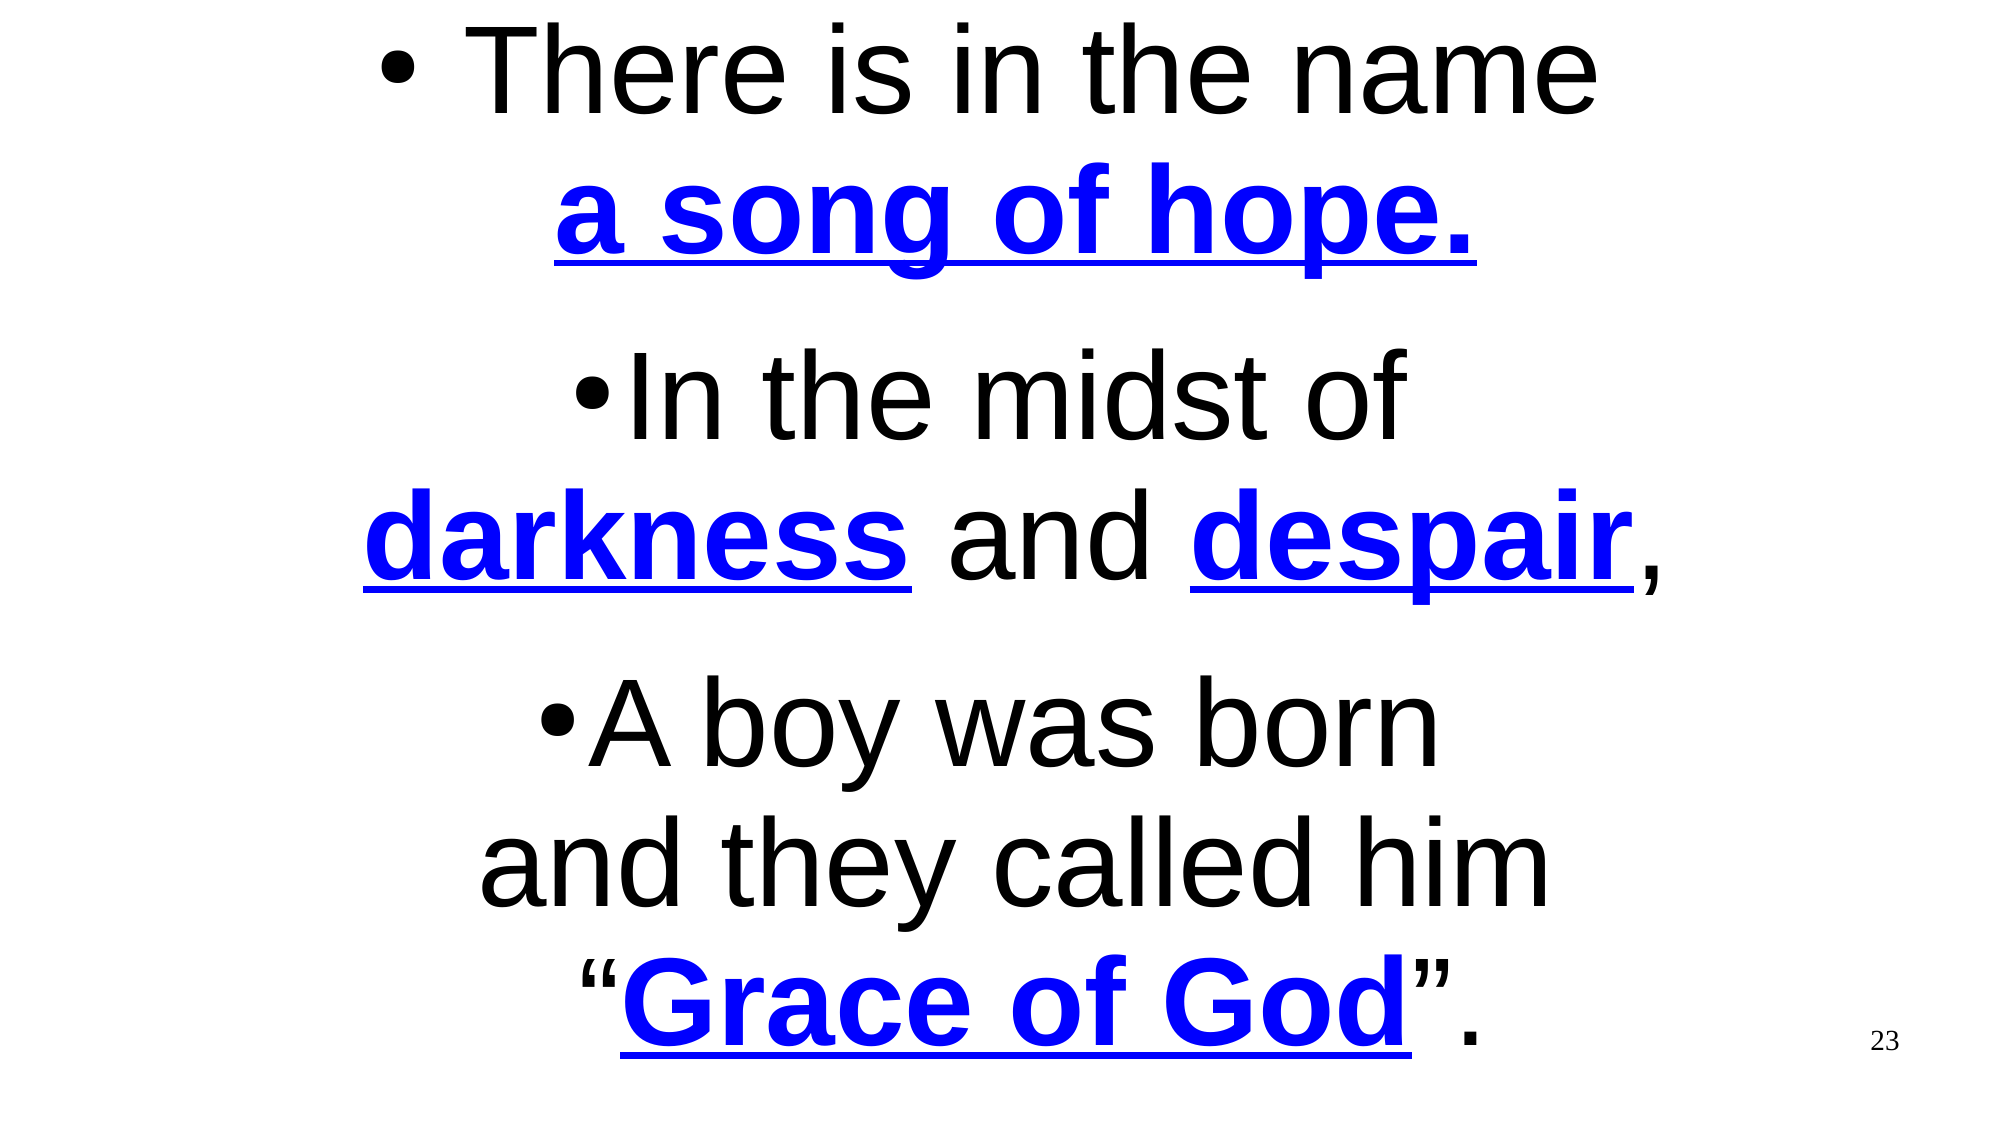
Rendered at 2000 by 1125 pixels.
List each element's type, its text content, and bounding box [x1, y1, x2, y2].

list There is in the name a song of hope. In the midst of darkness and despair, A boy was born and they called him “Grace of God”. [0, 0, 1996, 1123]
